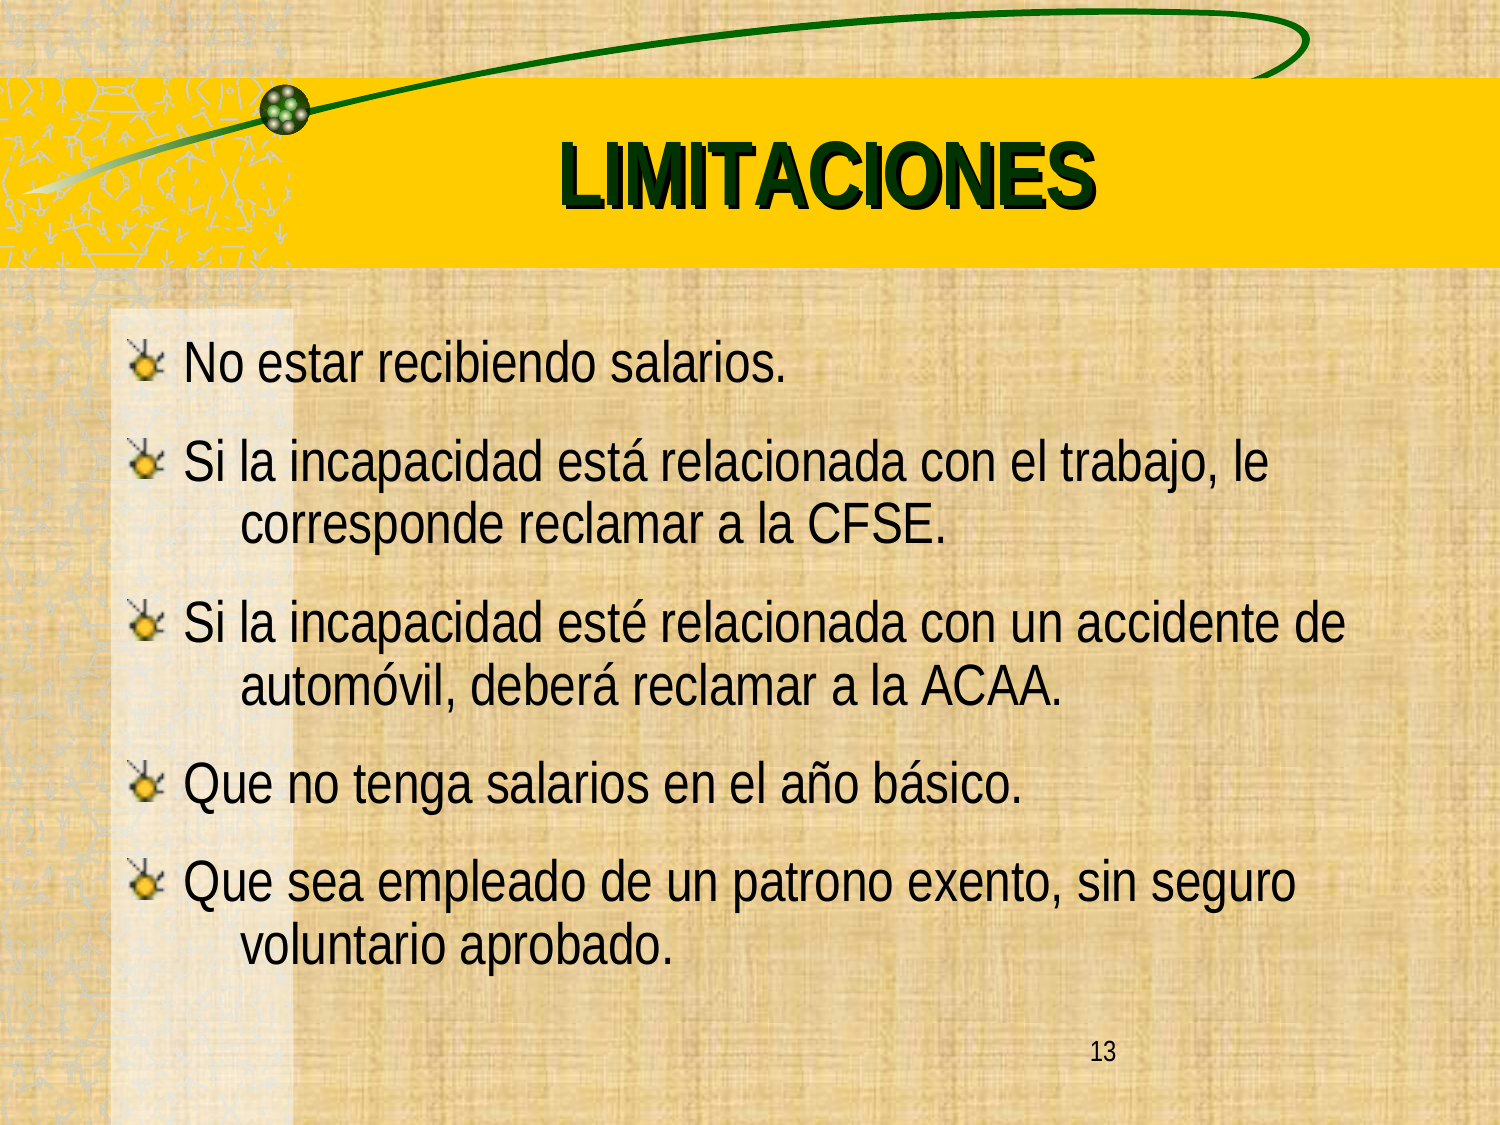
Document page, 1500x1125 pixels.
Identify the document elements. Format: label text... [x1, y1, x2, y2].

text_box [1074, 1025, 1388, 1101]
list No estar recibiendo salarios. Si la incapacidad está relacionada con el trabajo, le corresponde reclamar a la CFSE. Si la incapacidad esté relacionada con un accidente de automóvil, deberá reclamar a la ACAA. Que no tenga salarios en el año básico. Que sea empleado de un patrono exento, sin seguro voluntario aprobado. [112, 324, 1388, 1000]
title LIMITACIONES [189, 75, 1465, 263]
